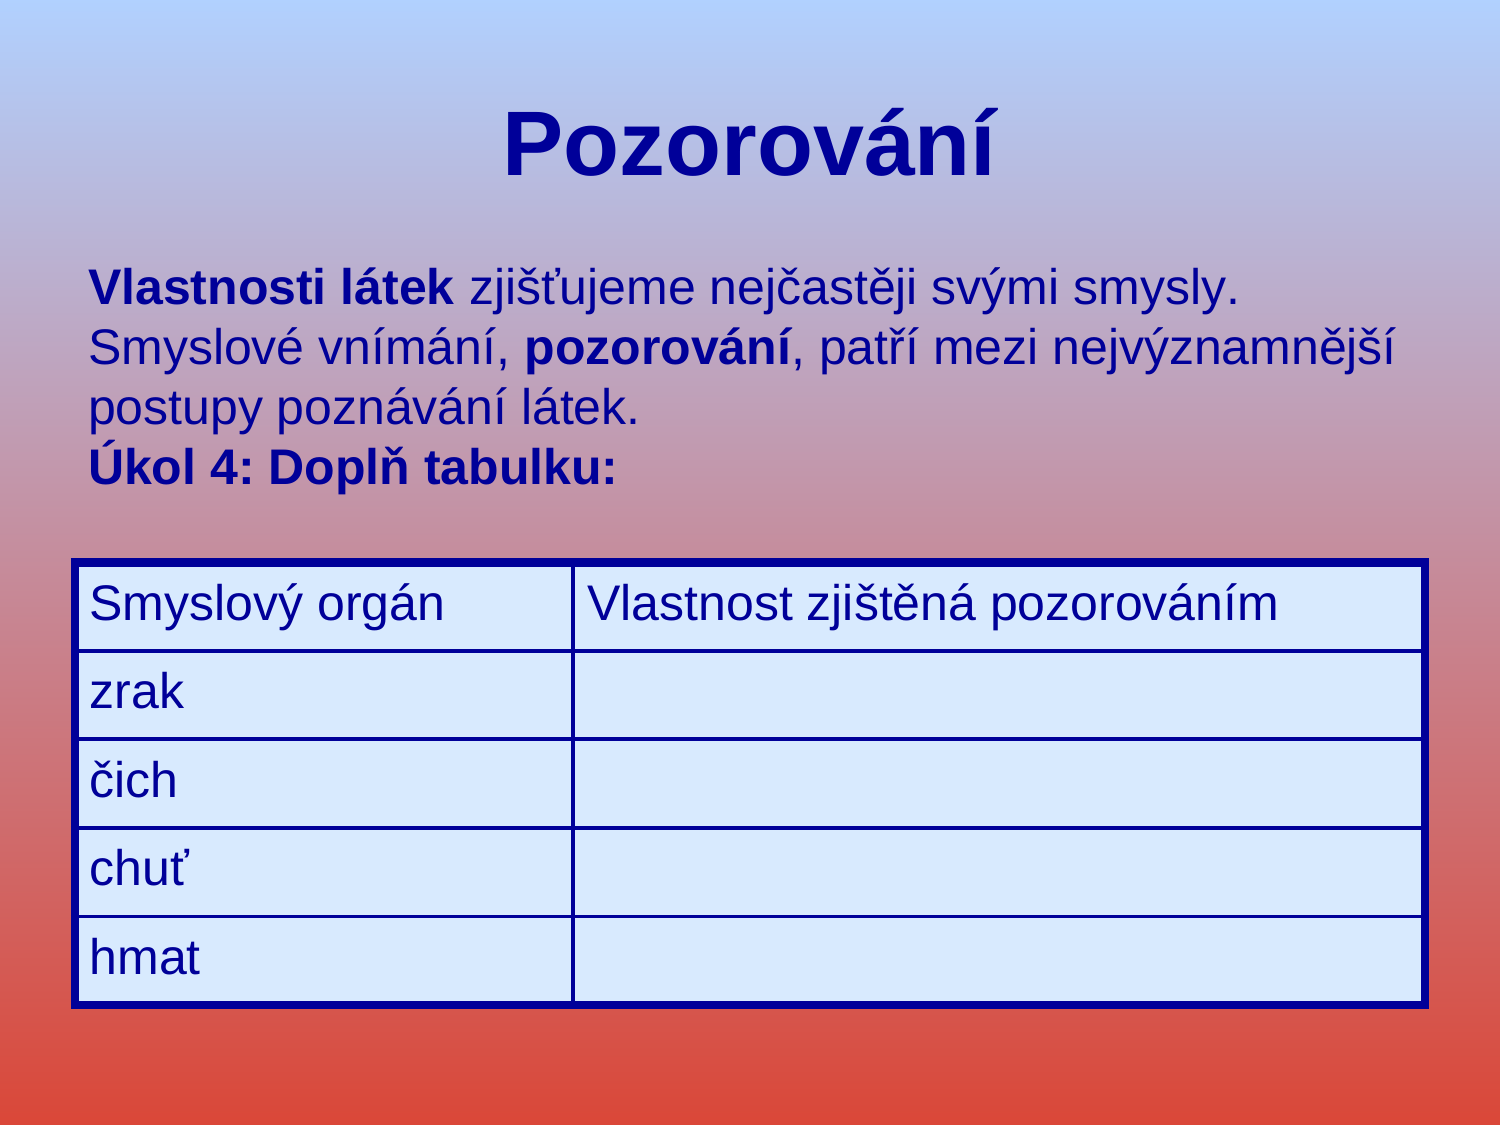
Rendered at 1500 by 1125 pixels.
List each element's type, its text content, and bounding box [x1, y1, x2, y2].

title Pozorování [75, 45, 1426, 233]
table_cell [575, 653, 1421, 737]
table_header Vlastnost zjištěná pozorováním [575, 567, 1421, 649]
table_cell zrak [79, 653, 571, 737]
text_box Vlastnosti látek zjišťujeme nejčastěji svými smysly. Smyslové vnímání, pozorování, patří mezi nejvýznamnější postupy poznávání látek. Úkol 4: Doplň tabulku: [73, 246, 1436, 503]
table_cell [575, 830, 1421, 915]
table_cell [575, 918, 1421, 1001]
table_header Smyslový orgán [79, 567, 571, 649]
table_cell čich [79, 741, 571, 826]
table_cell chuť [79, 830, 571, 915]
table_cell [575, 741, 1421, 826]
table_cell hmat [79, 918, 571, 1001]
